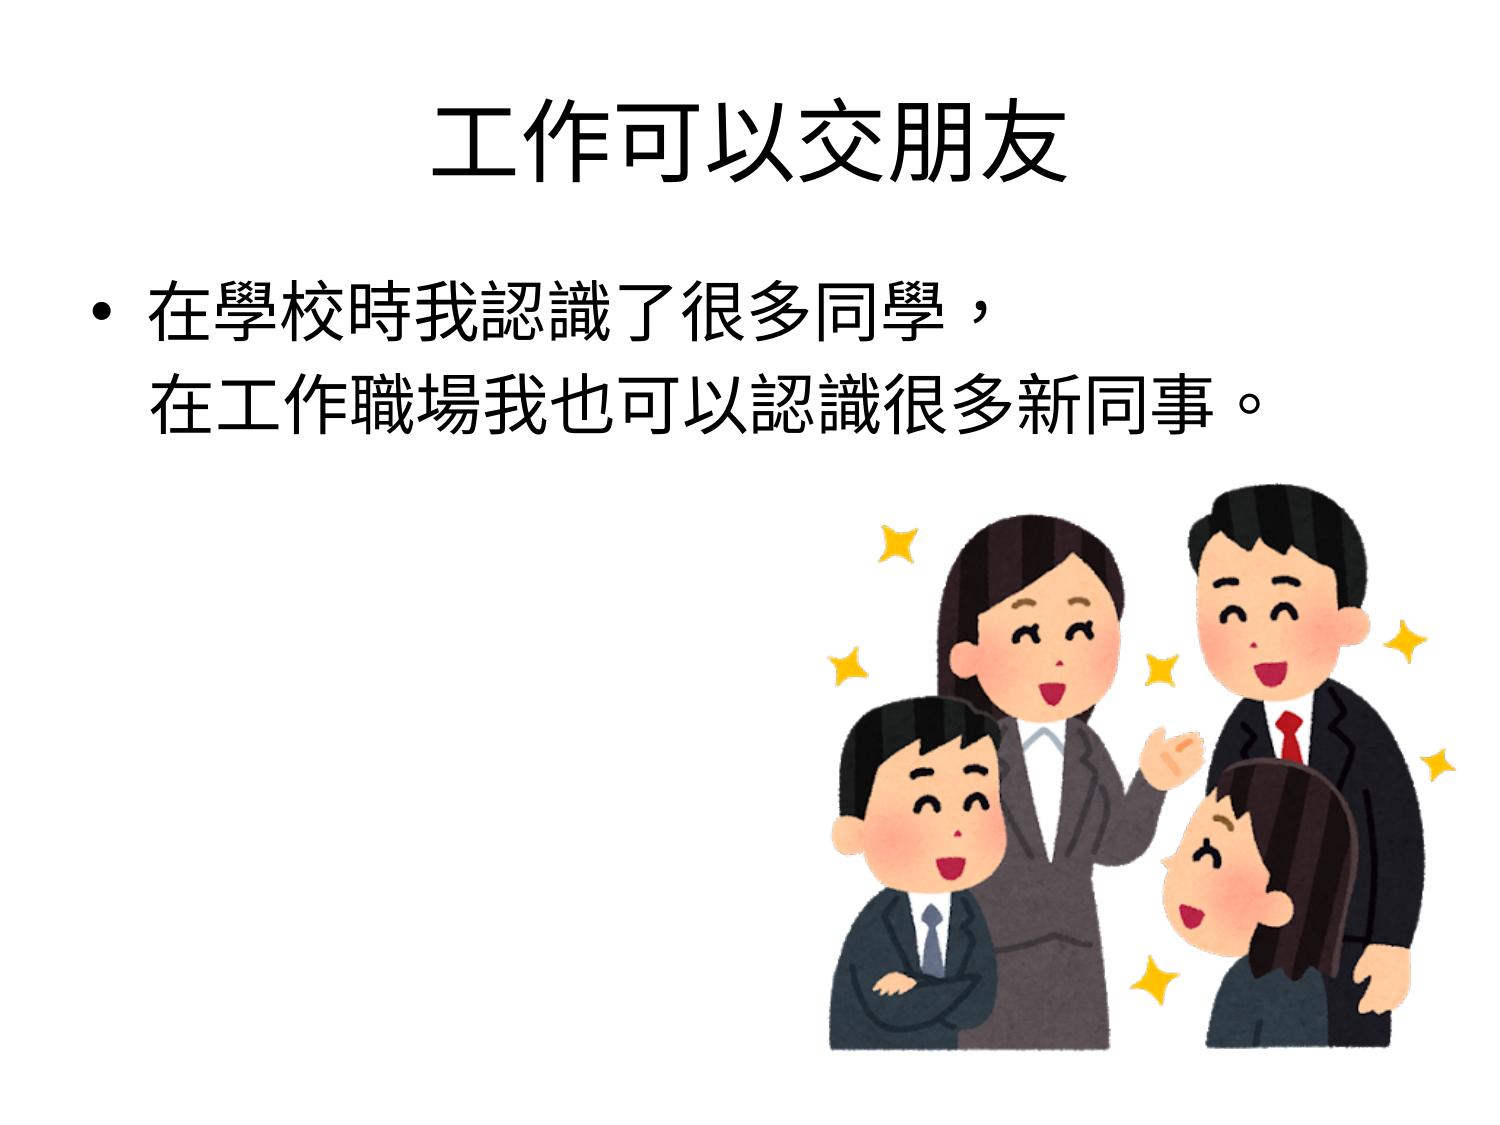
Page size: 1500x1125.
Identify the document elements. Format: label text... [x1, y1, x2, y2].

title 工作可以交朋友 [75, 45, 1425, 233]
list 在學校時我認識了很多同學， 在工作職場我也可以認識很多新同事。 [75, 262, 1425, 1005]
picture [809, 454, 1465, 1084]
